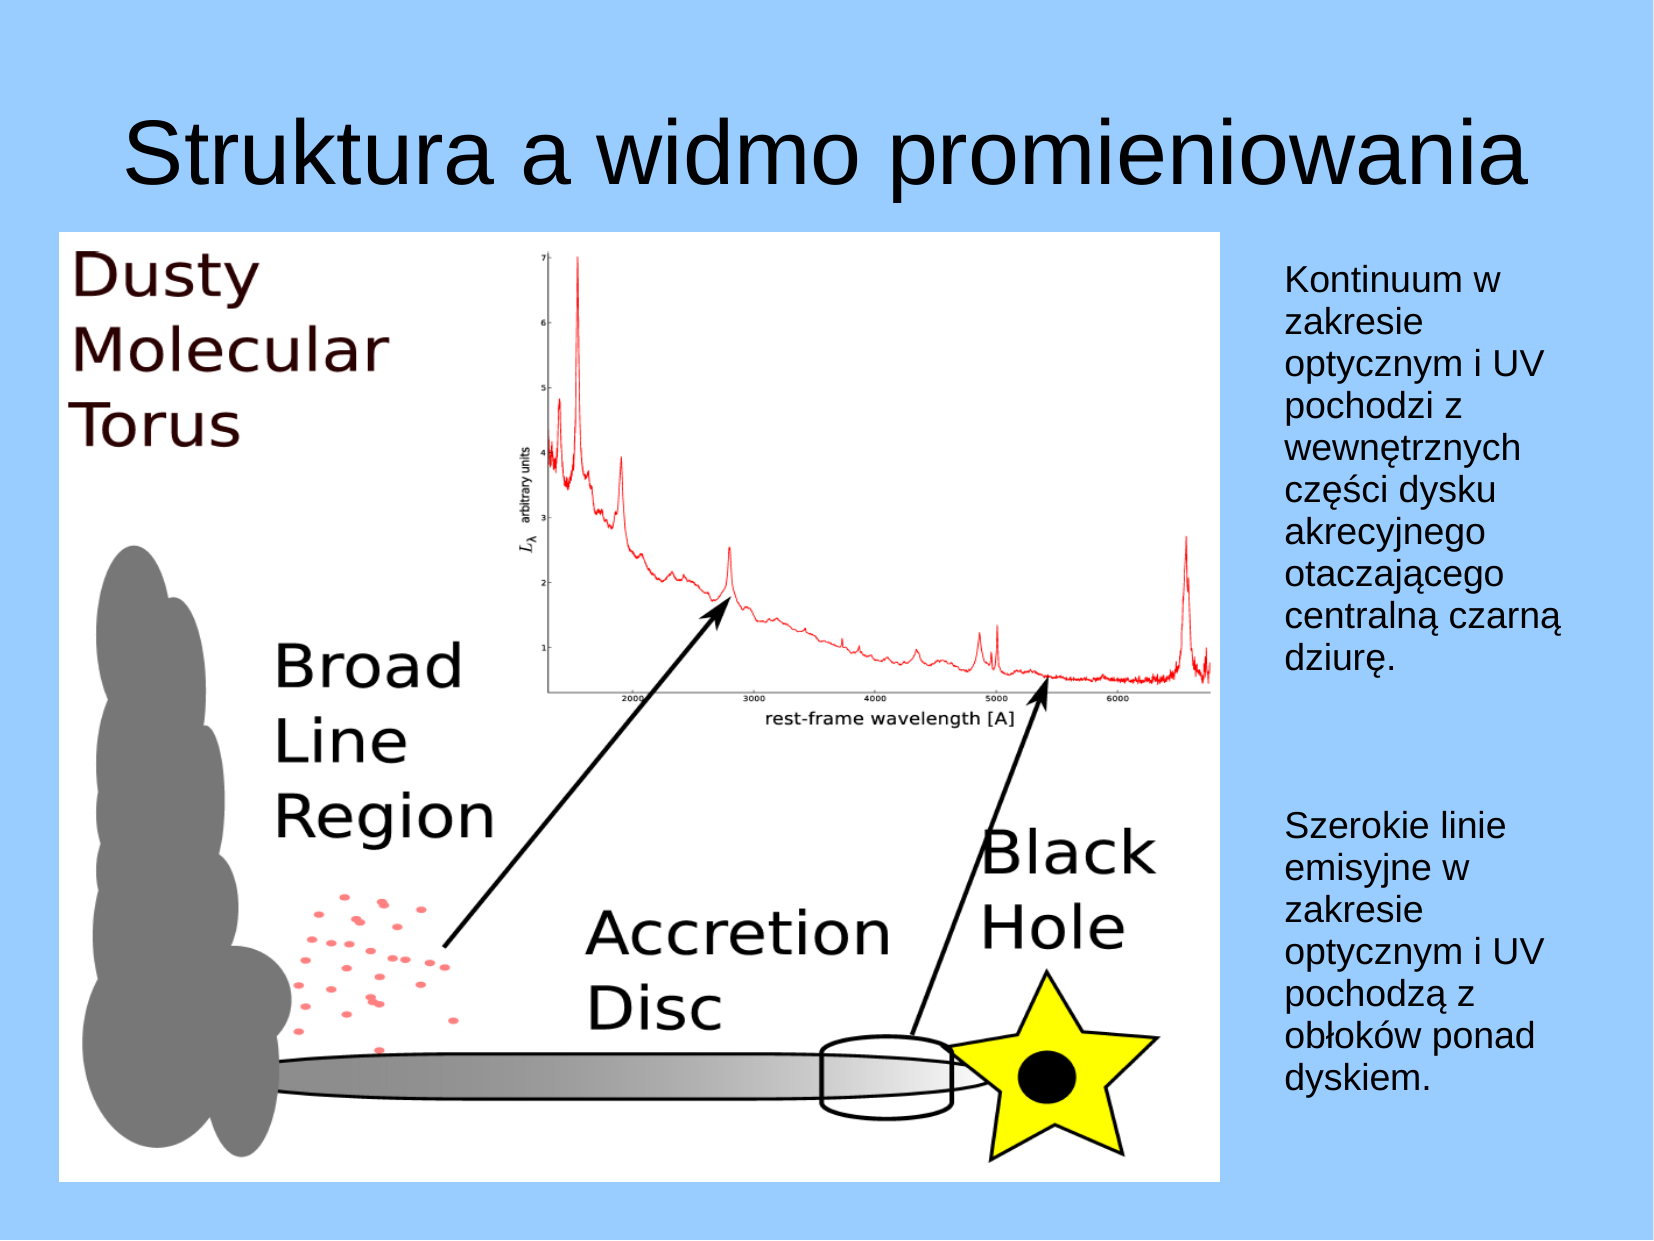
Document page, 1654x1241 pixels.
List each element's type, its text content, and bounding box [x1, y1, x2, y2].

title Struktura a widmo promieniowania [82, 49, 1571, 257]
text_box Kontinuum w zakresie optycznym i UV pochodzi z wewnętrznych części dysku akrecyjnego otaczającego centralną czarną dziurę. Szerokie linie emisyjne w zakresie optycznym i UV pochodzą z obłoków ponad dyskiem. [1269, 251, 1595, 1107]
picture [59, 232, 1220, 1182]
